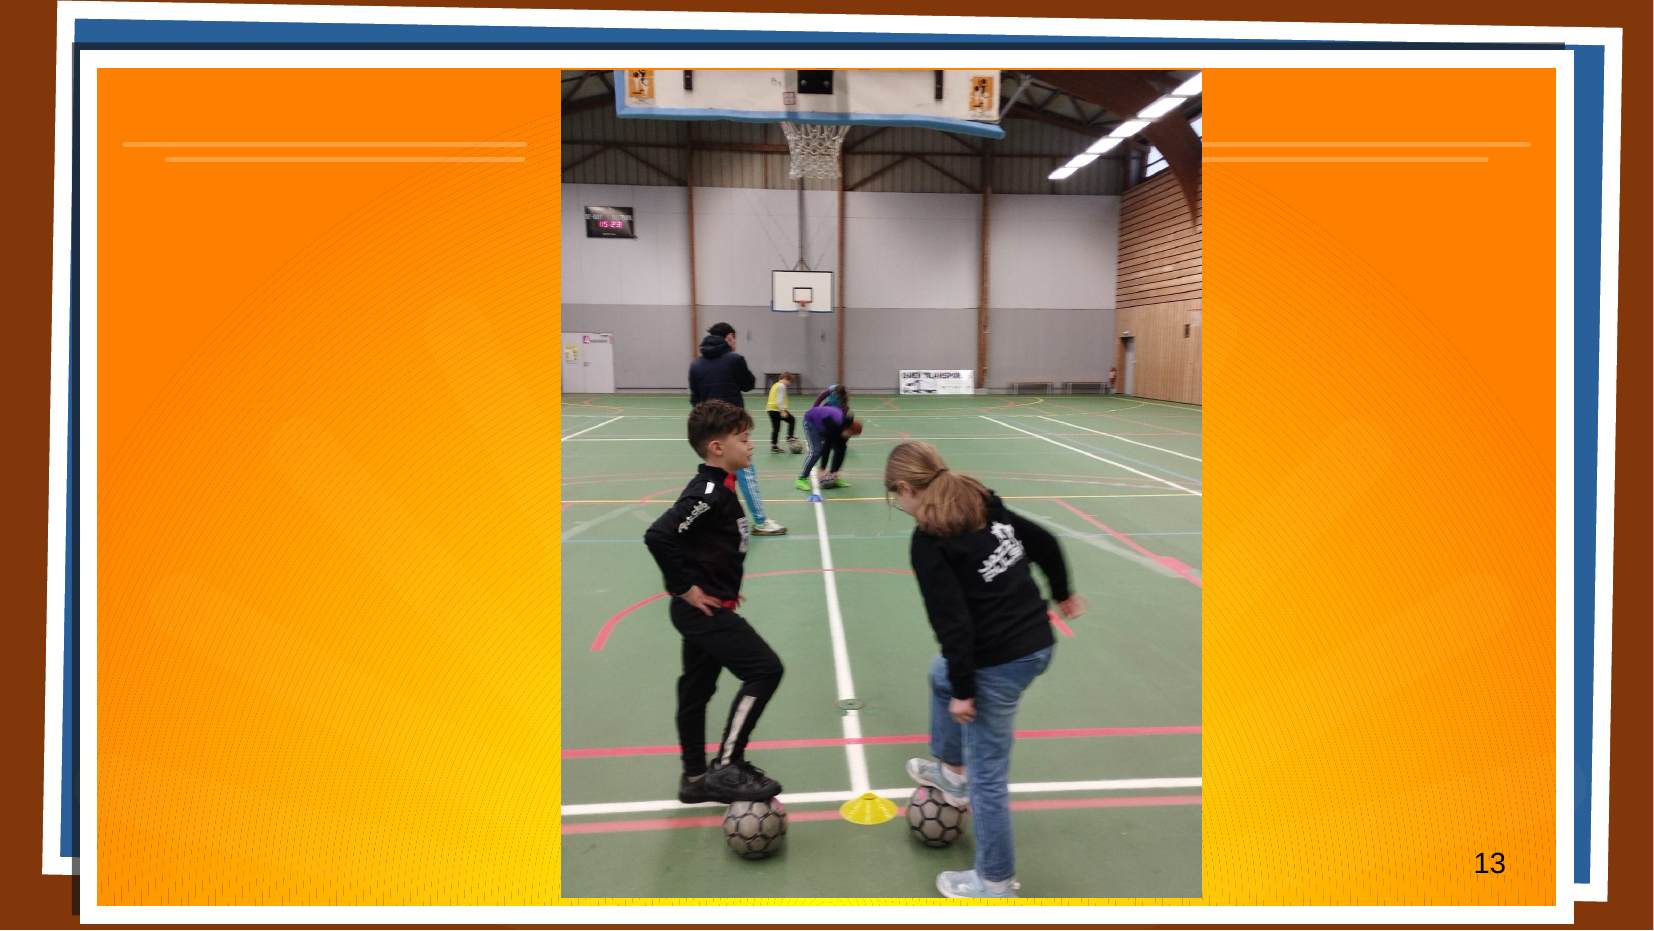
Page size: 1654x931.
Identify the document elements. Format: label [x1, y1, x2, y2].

picture [561, 70, 1202, 898]
